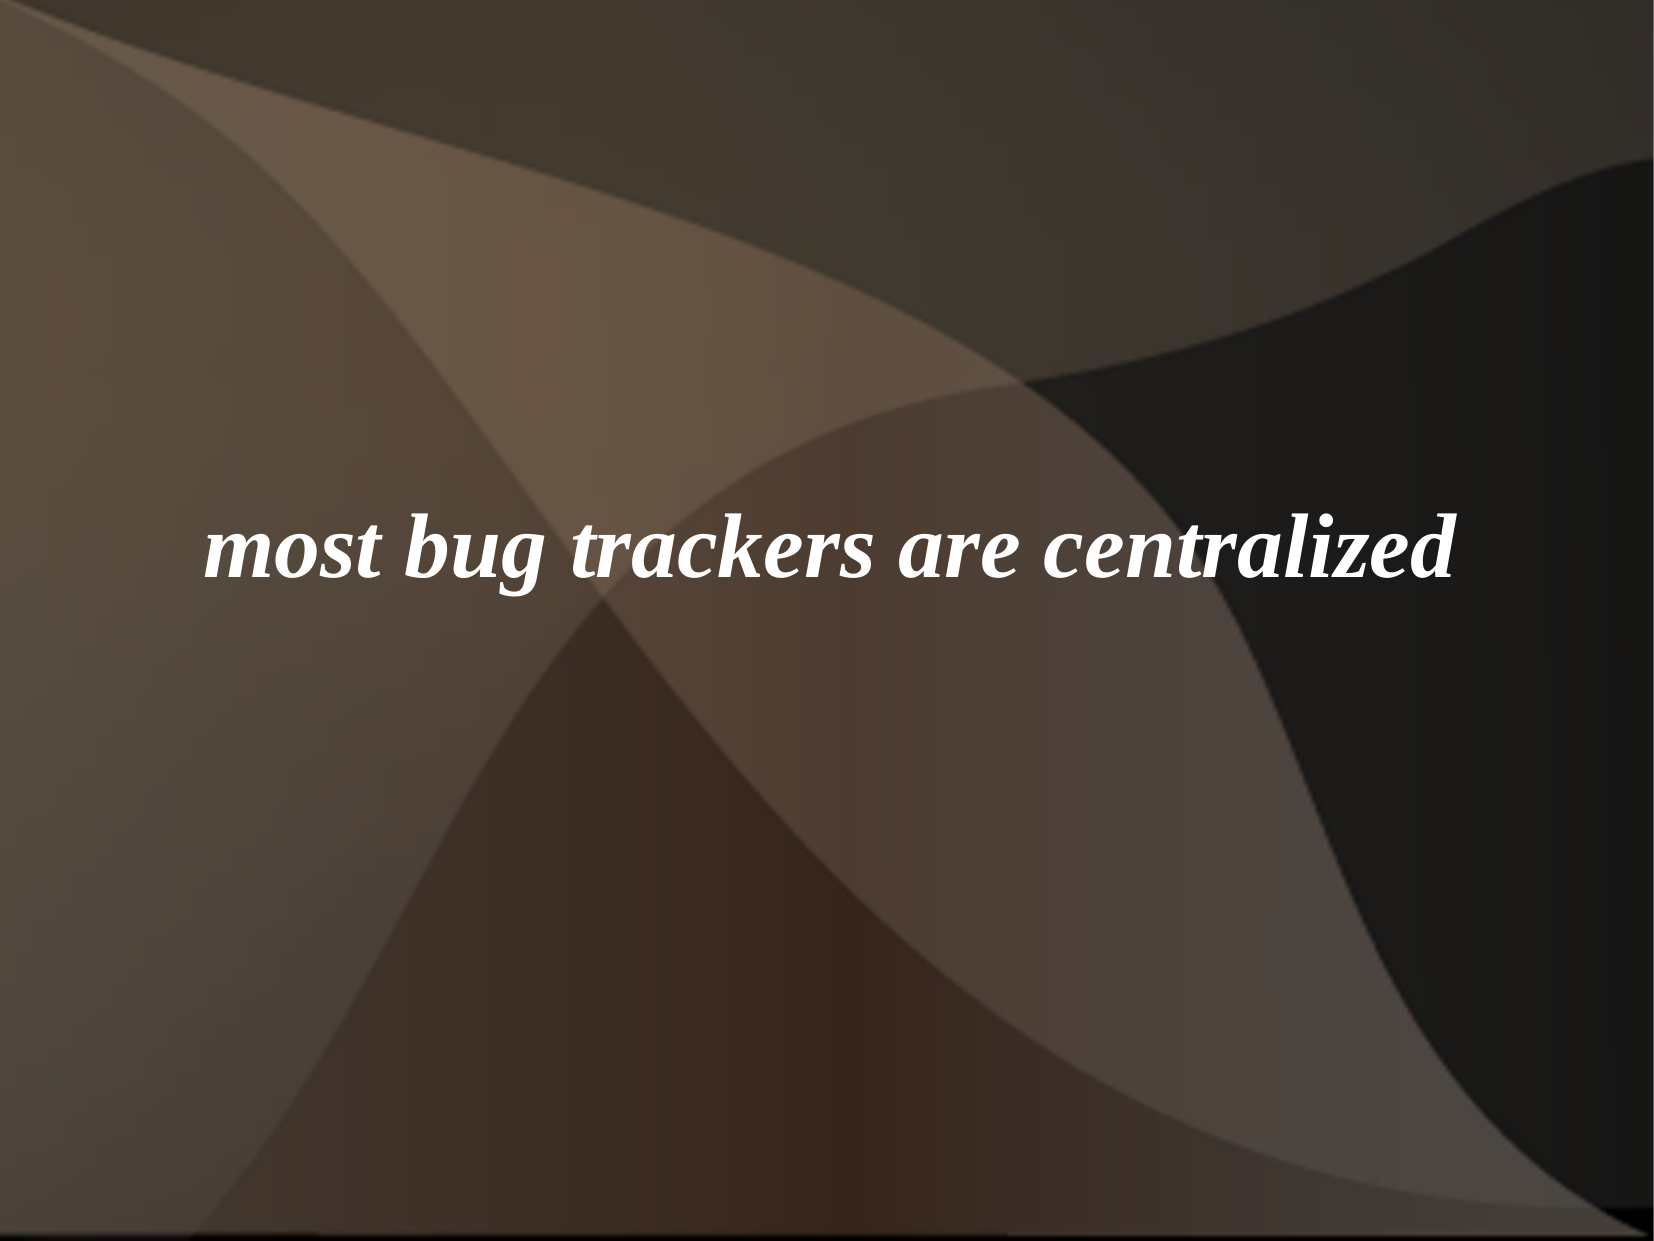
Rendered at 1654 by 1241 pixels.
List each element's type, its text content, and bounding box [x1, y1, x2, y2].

picture [0, 0, 1654, 1241]
title most bug trackers are centralized [86, 450, 1576, 643]
